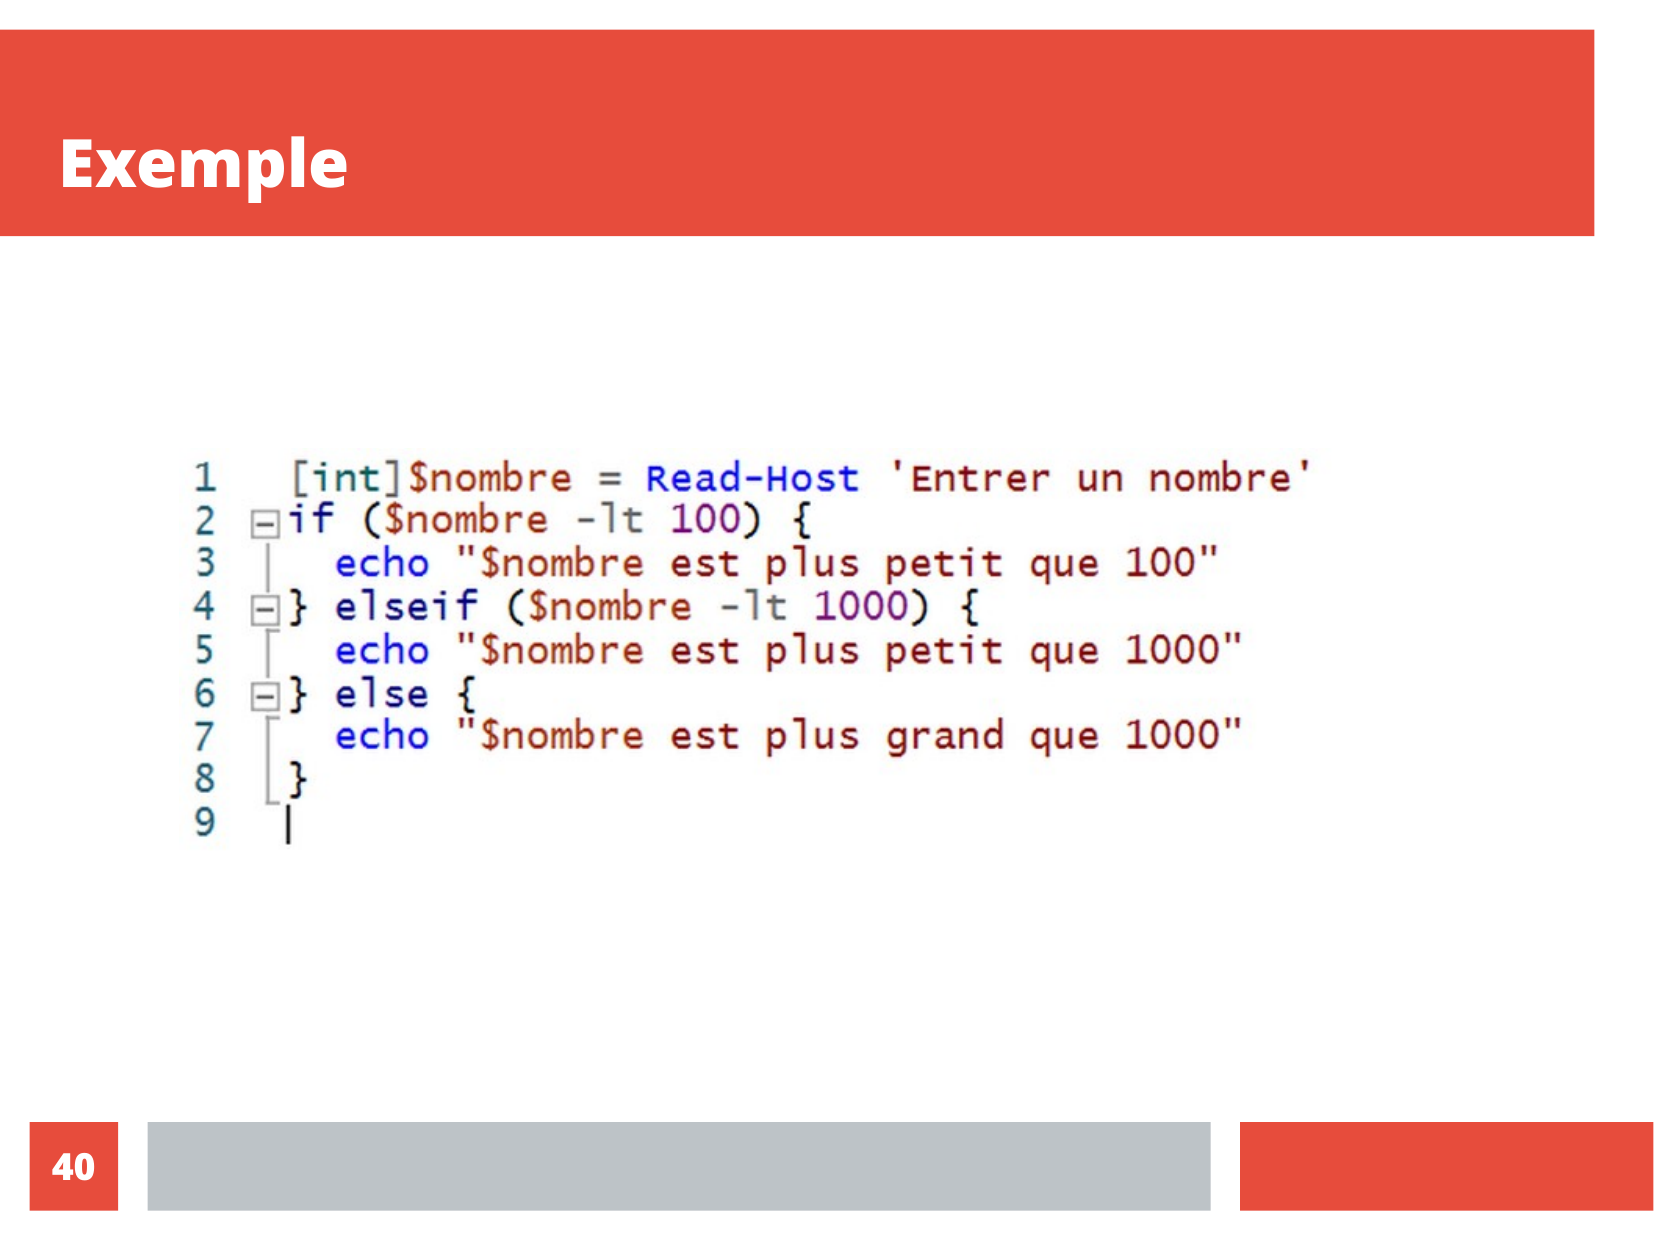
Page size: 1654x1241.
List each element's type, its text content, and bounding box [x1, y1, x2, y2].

title Exemple [59, 59, 1595, 207]
picture [179, 448, 1335, 851]
